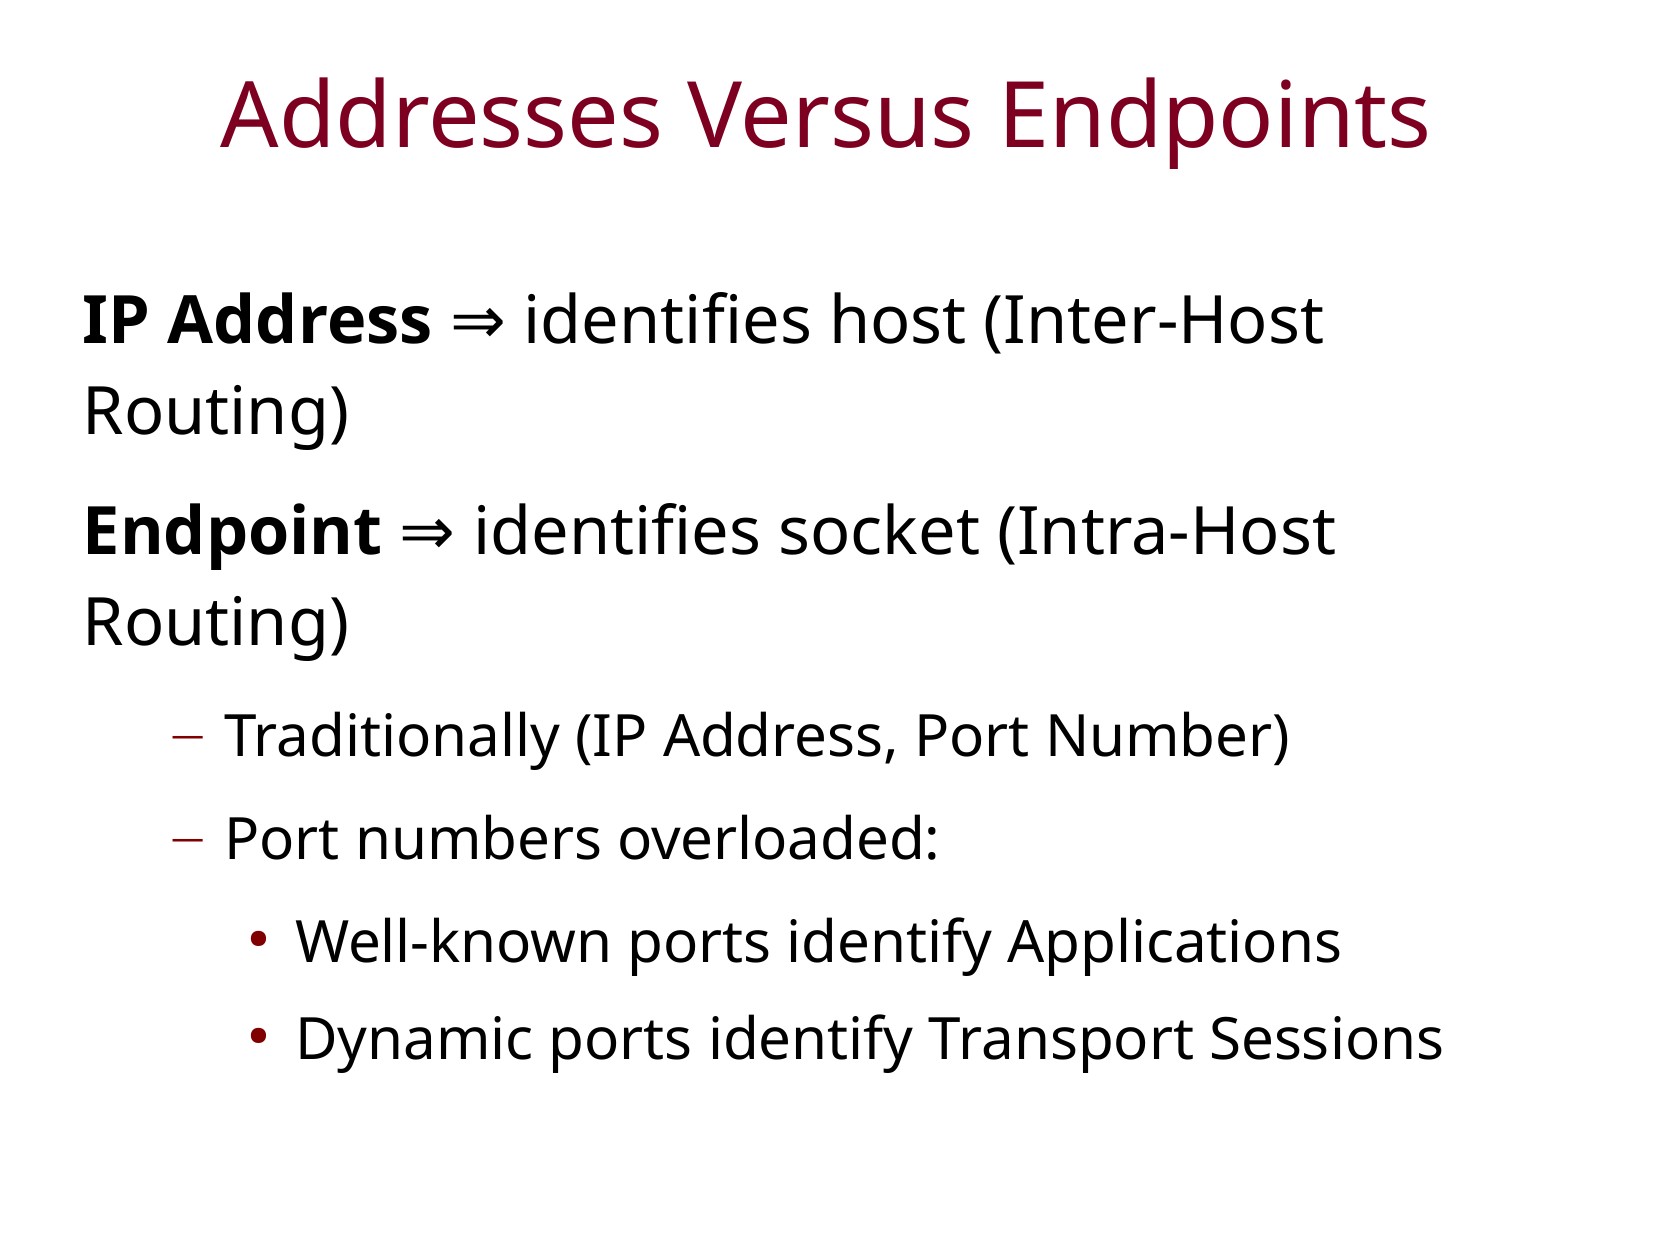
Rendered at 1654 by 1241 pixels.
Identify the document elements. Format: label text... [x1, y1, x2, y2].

list IP Address ⇒ identifies host (Inter-Host Routing) Endpoint ⇒ identifies socket (Intra-Host Routing) Traditionally (IP Address, Port Number) Port numbers overloaded: Well-known ports identify Applications Dynamic ports identify Transport Sessions [82, 272, 1576, 1168]
title Addresses Versus Endpoints [82, 8, 1571, 216]
